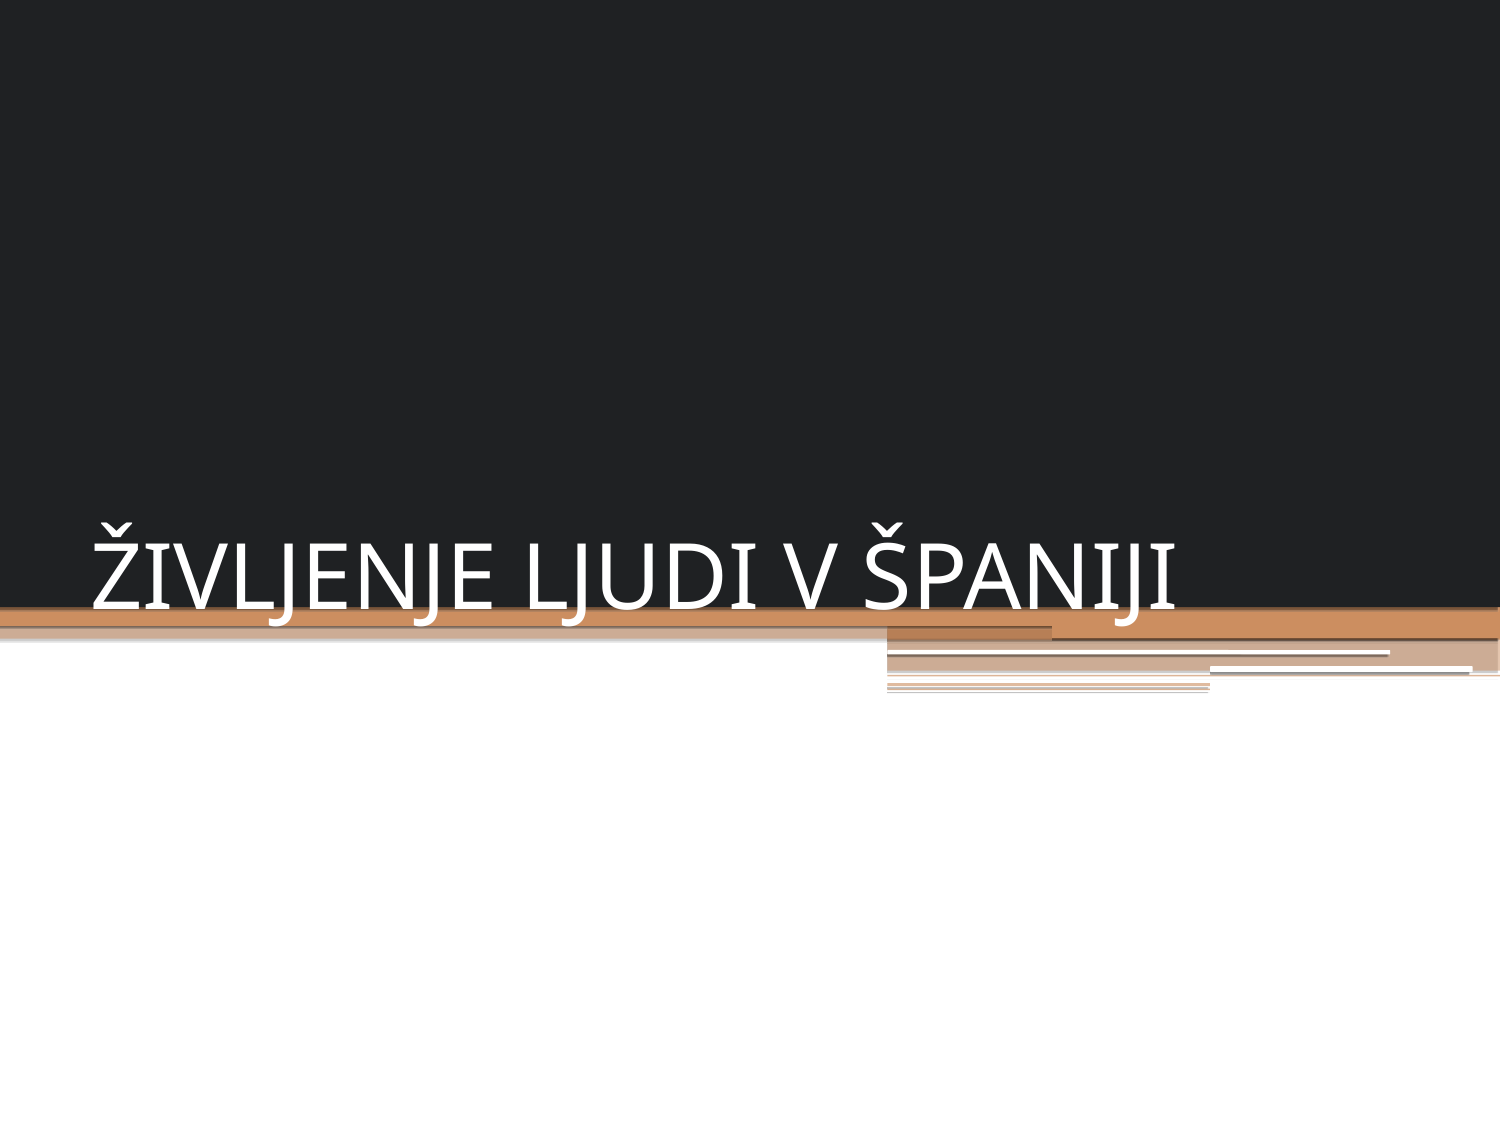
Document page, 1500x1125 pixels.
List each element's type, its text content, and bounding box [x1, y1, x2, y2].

title ŽIVLJENJE LJUDI V ŠPANIJI [75, 394, 1463, 636]
